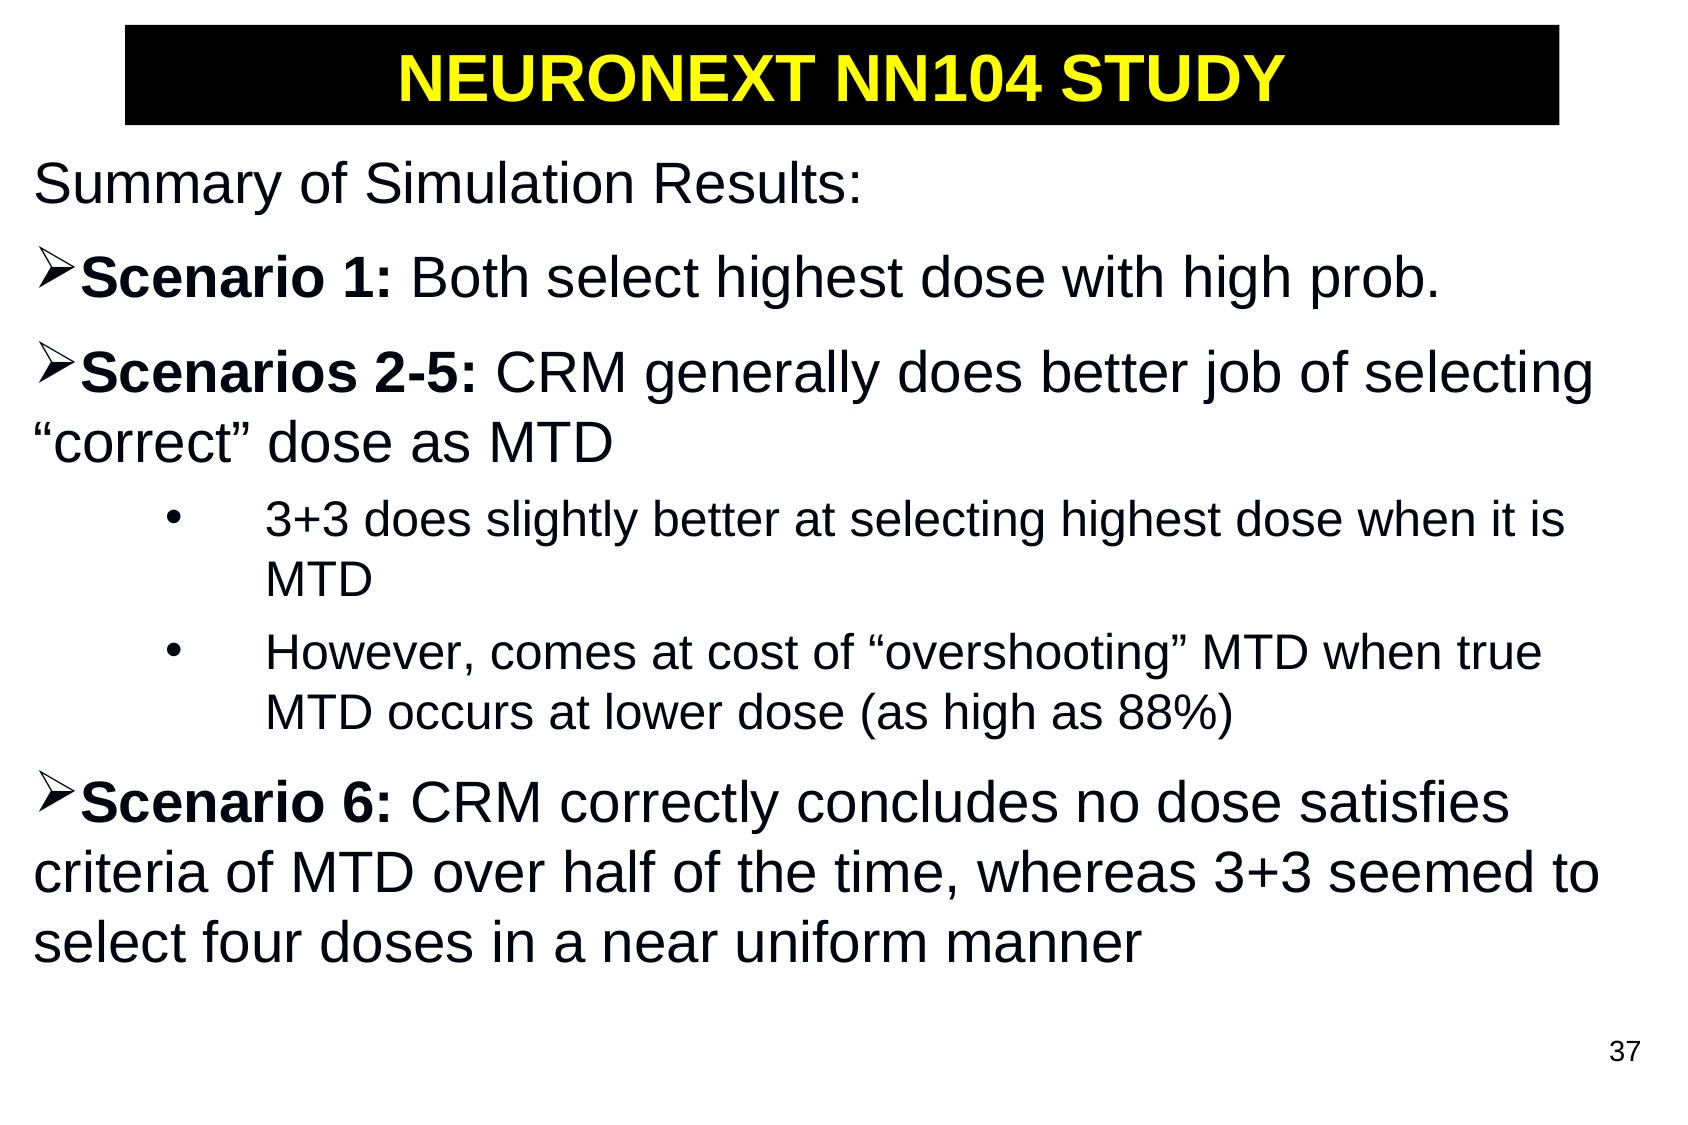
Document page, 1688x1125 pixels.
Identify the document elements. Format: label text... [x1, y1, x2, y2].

text_box <number> [1343, 1025, 1657, 1101]
title NEURONEXT NN104 STUDY [125, 24, 1560, 126]
list Summary of Simulation Results: Scenario 1: Both select highest dose with high prob. Scenarios 2-5: CRM generally does better job of selecting “correct” dose as MTD 3+3 does slightly better at selecting highest dose when it is MTD However, comes at cost of “overshooting” MTD when true MTD occurs at lower dose (as high as 88%) Scenario 6: CRM correctly concludes no dose satisfies criteria of MTD over half of the time, whereas 3+3 seemed to select four doses in a near uniform manner [18, 137, 1646, 1025]
